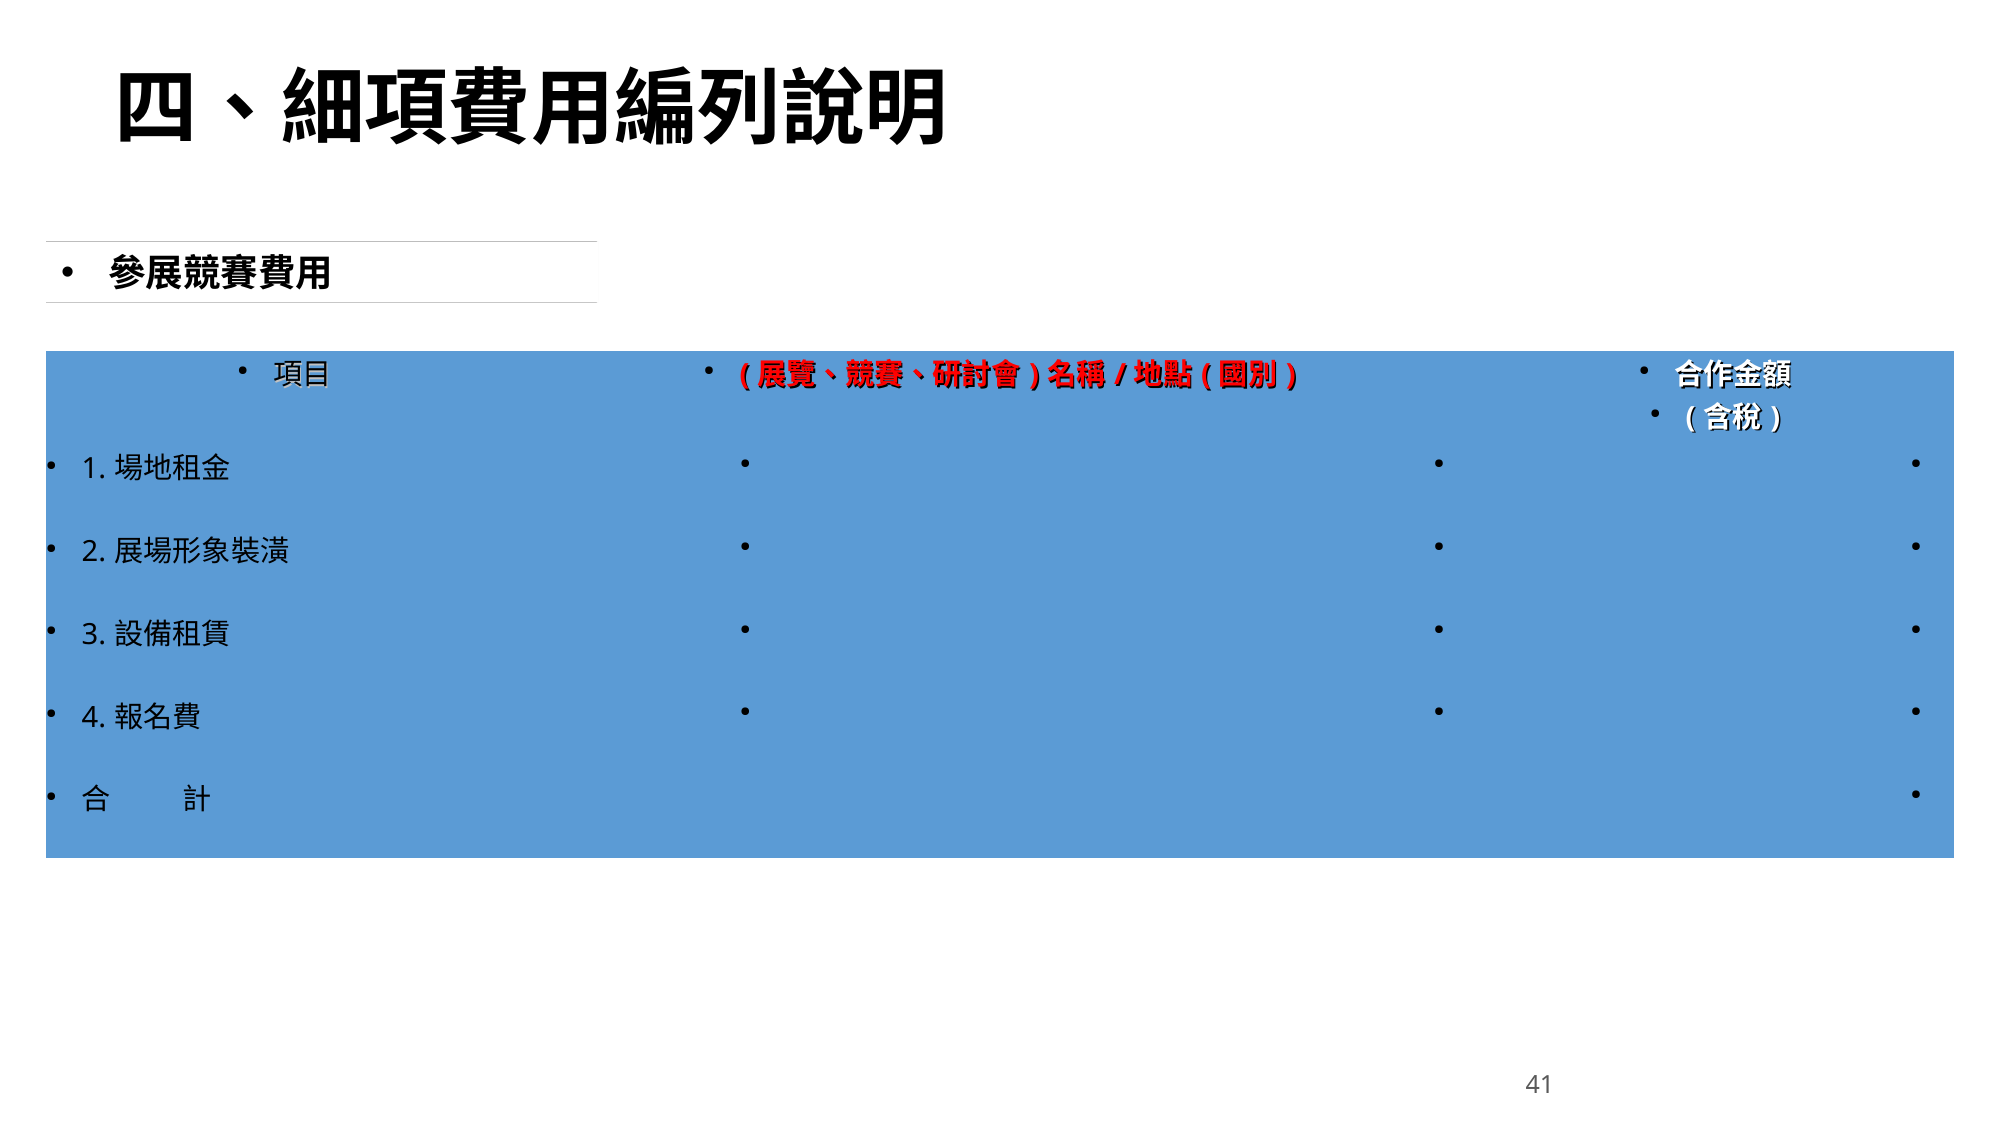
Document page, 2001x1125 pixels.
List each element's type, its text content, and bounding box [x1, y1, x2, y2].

table_cell 1.場地租金 [46, 445, 523, 528]
table_cell [1477, 693, 1954, 776]
table_cell [1000, 610, 1477, 693]
title 四、細項費用編列說明 [99, 56, 1900, 166]
table_header 項目 [46, 351, 523, 445]
table_cell [523, 445, 1000, 528]
table_cell 合 計 [46, 776, 1477, 858]
text_box 參展競賽費用 [46, 241, 598, 303]
table_cell 4.報名費 [46, 693, 523, 776]
table_cell [1477, 776, 1954, 858]
table_cell [1477, 610, 1954, 693]
table_cell 2.展場形象裝潢 [46, 528, 523, 610]
table_header (展覽、競賽、研討會)名稱/地點(國別) [523, 351, 1477, 445]
text_box 41 [1510, 1061, 1961, 1097]
table_cell [1000, 445, 1477, 528]
table_cell [1000, 693, 1477, 776]
table_cell [523, 693, 1000, 776]
table_cell [523, 610, 1000, 693]
table_cell [1477, 528, 1954, 610]
table_cell [523, 528, 1000, 610]
table_cell [1477, 445, 1954, 528]
table_cell [1000, 528, 1477, 610]
table_cell 3.設備租賃 [46, 610, 523, 693]
table_header 合作金額 (含稅) [1477, 351, 1954, 445]
